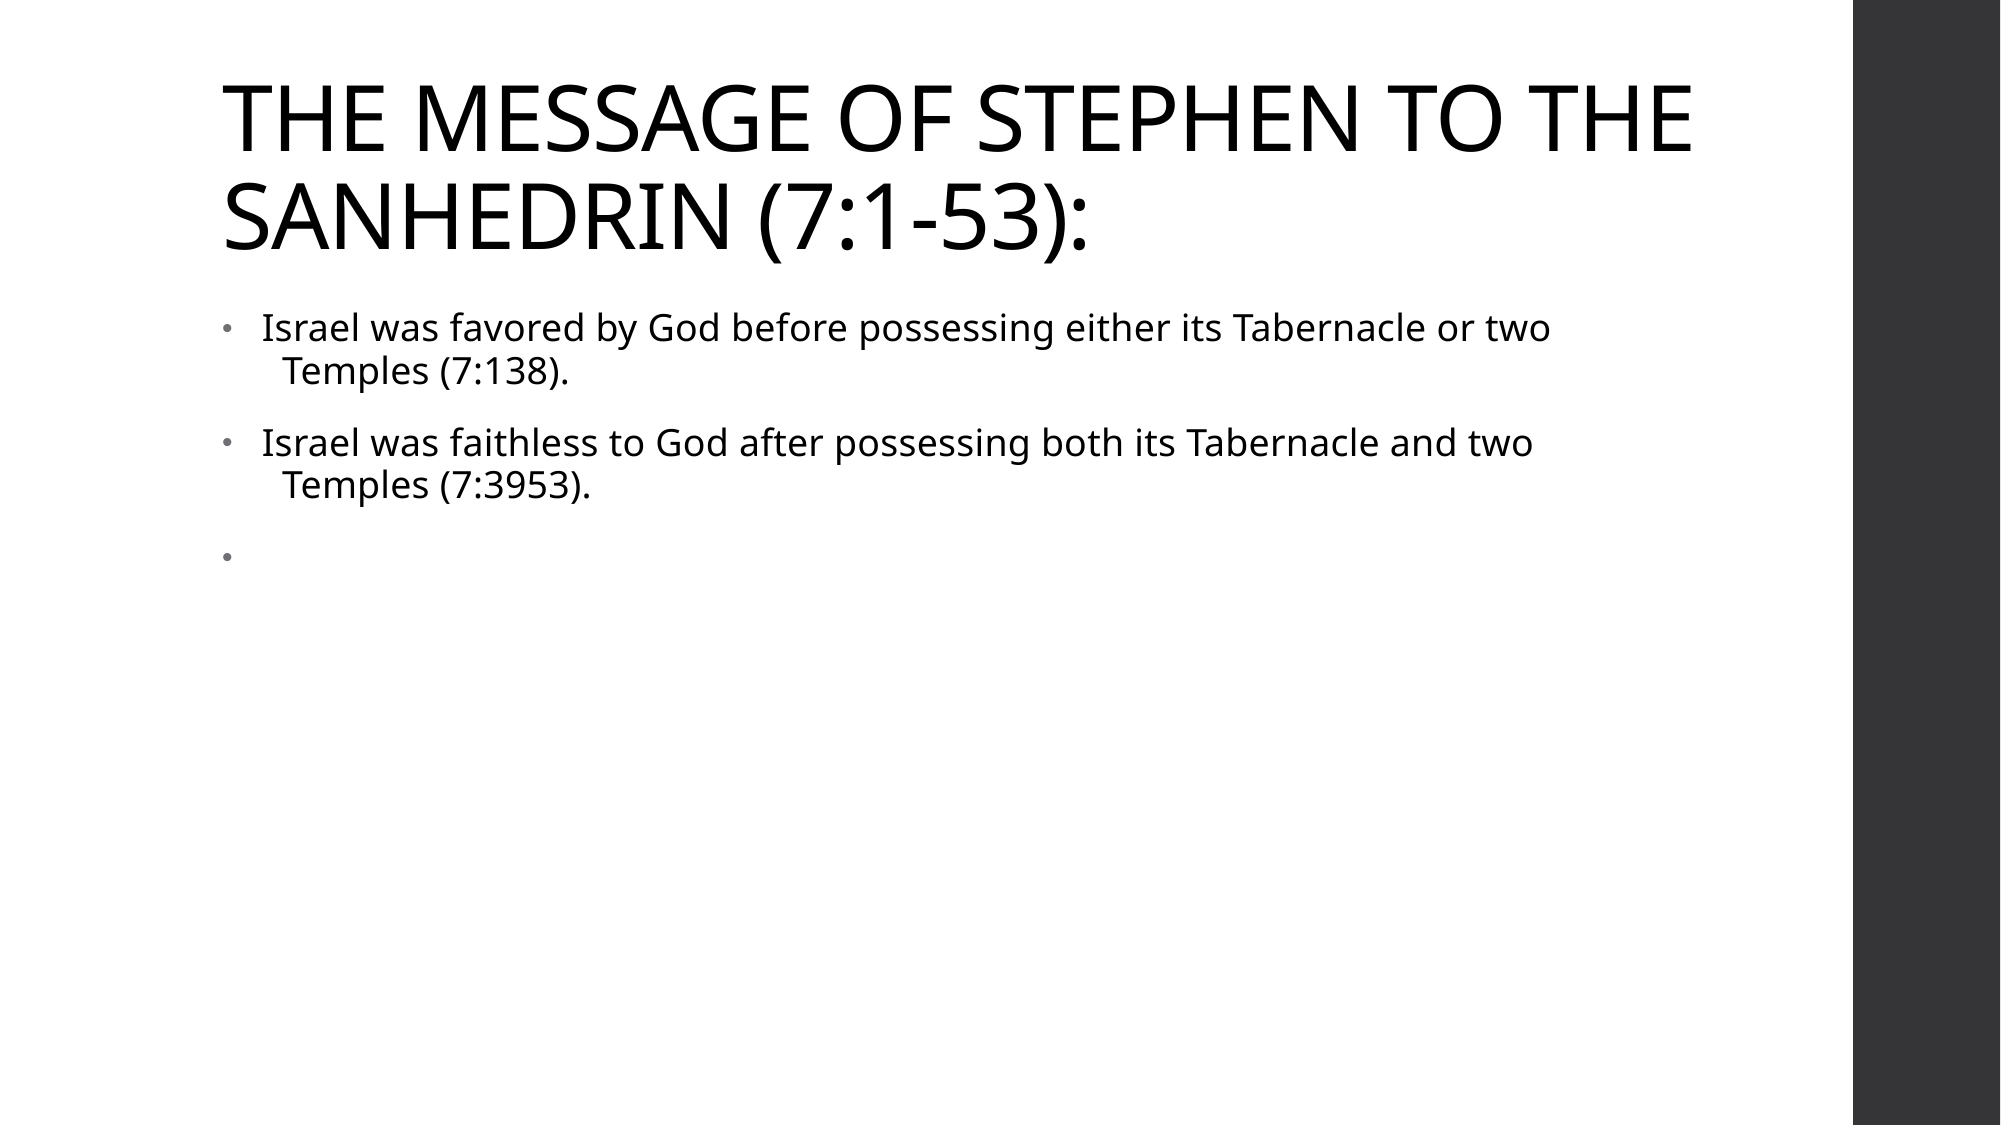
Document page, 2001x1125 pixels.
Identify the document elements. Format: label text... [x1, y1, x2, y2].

title THE MESSAGE OF STEPHEN TO THE SANHEDRIN (7:1-53): [206, 60, 1797, 278]
list Israel was favored by God before possessing either its Tabernacle or two Temples (7:138). Israel was faithless to God after possessing both its Tabernacle and two Temples (7:3953). [206, 299, 1617, 1014]
